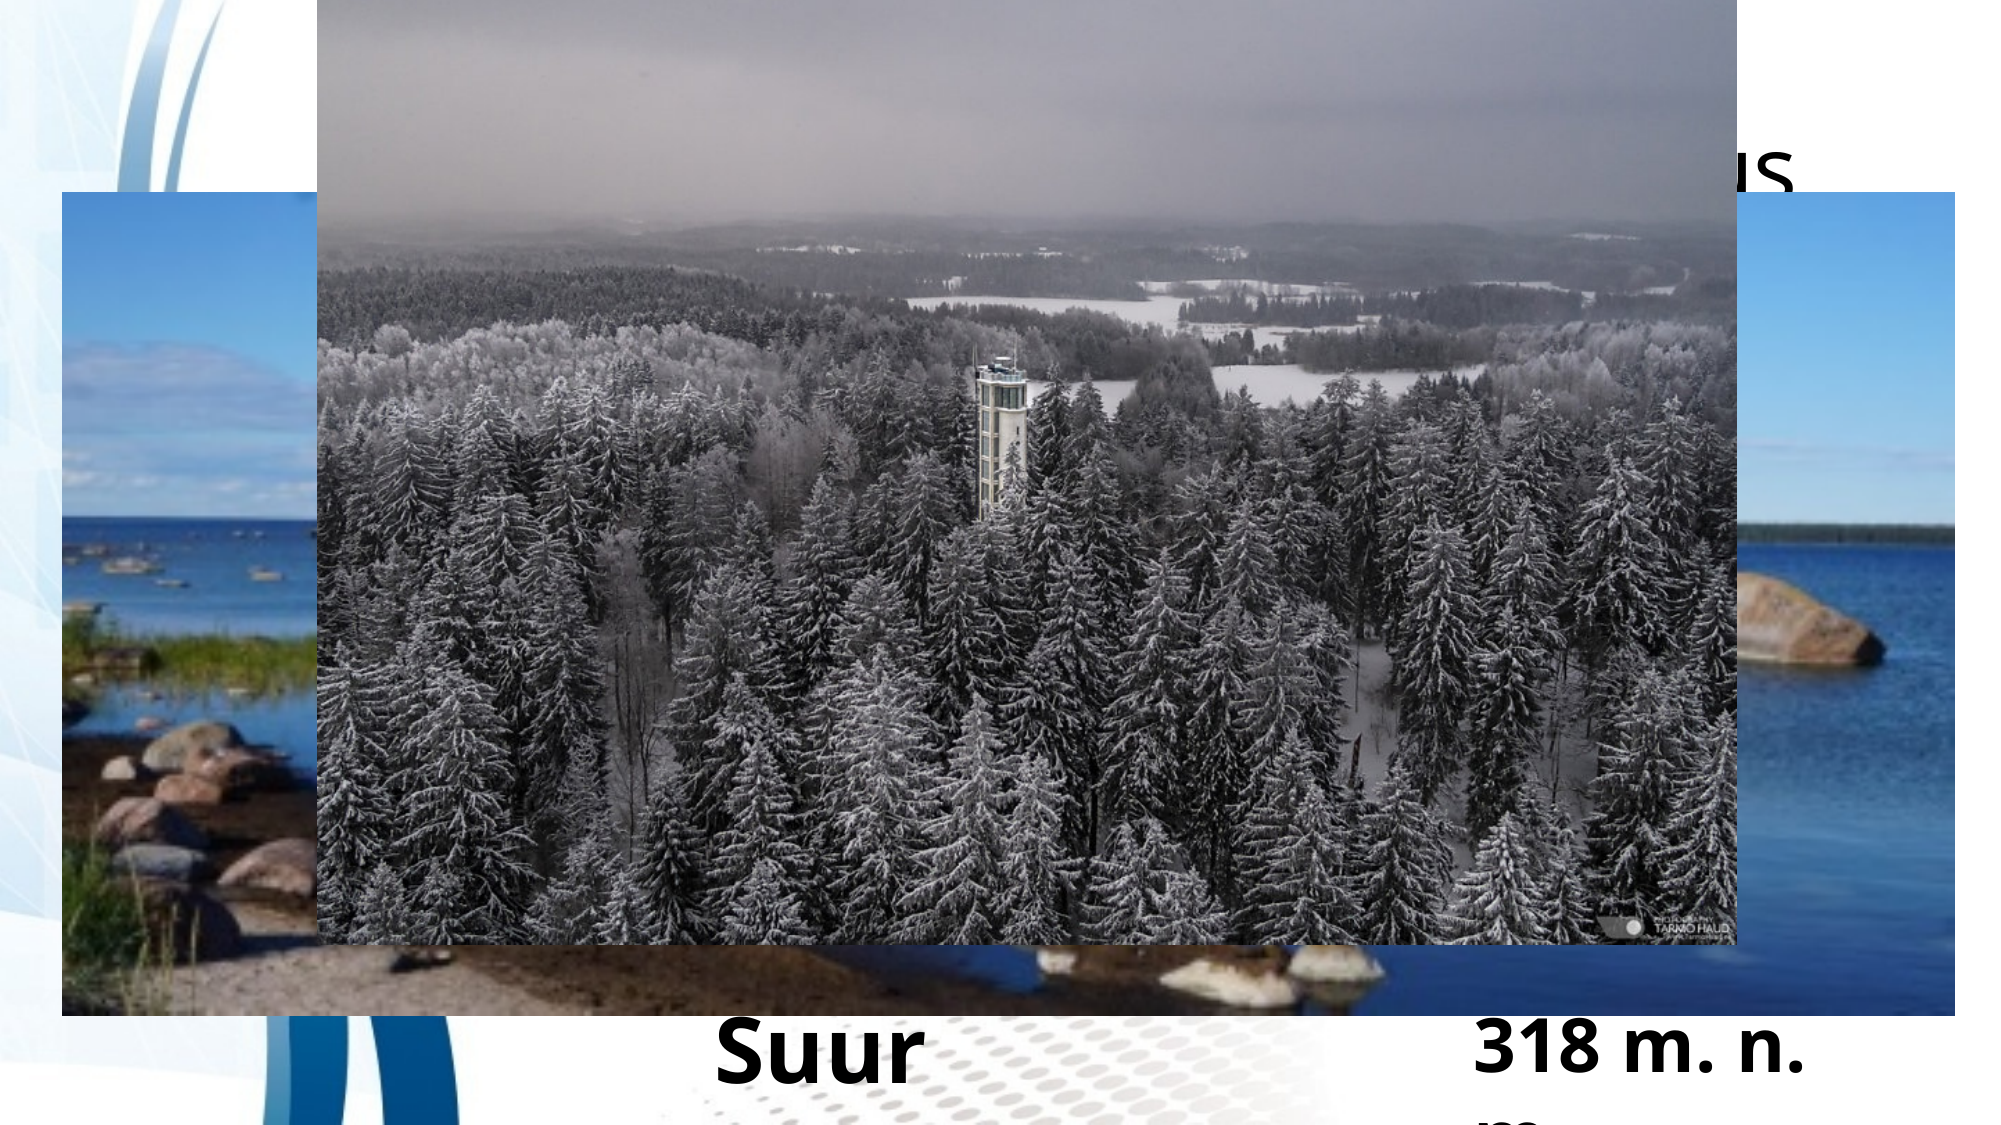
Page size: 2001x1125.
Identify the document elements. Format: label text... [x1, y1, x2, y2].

text_box Peipus [1737, 60, 2000, 277]
text_box 318 m. n. m. [1458, 1016, 1877, 1076]
picture [0, 0, 1955, 1125]
text_box Suur Munamägi [699, 1016, 1344, 1095]
